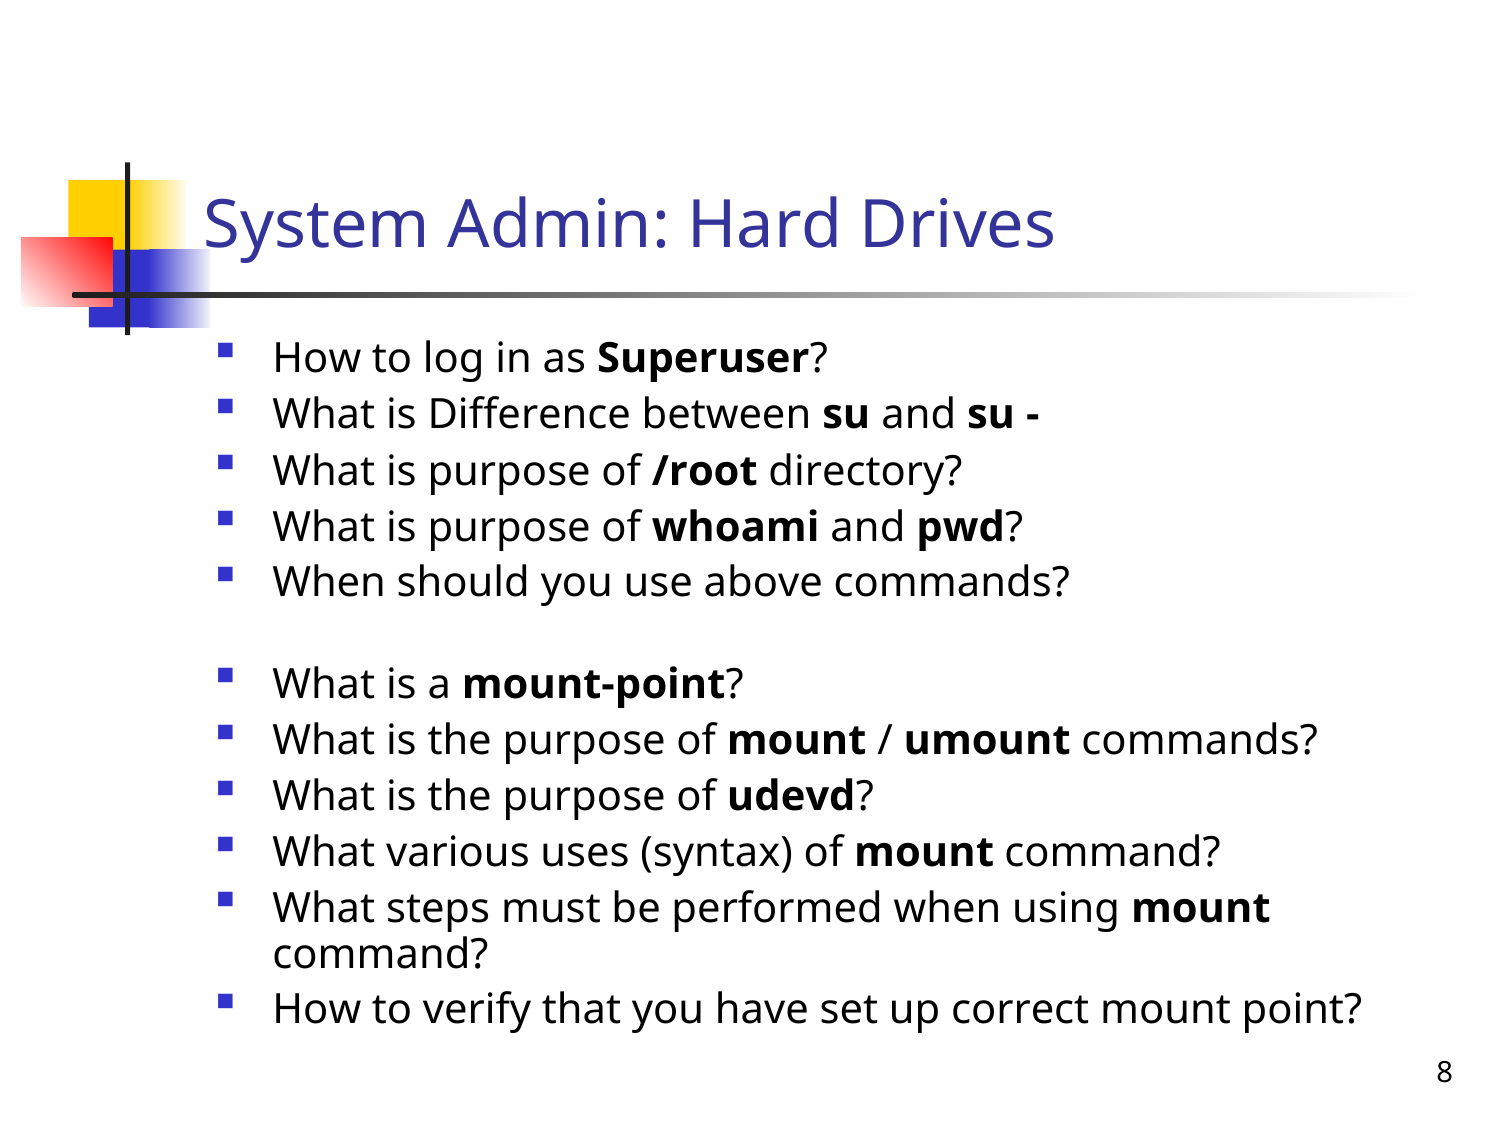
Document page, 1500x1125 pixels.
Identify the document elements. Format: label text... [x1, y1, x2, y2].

title System Admin: Hard Drives [188, 35, 1468, 276]
list How to log in as Superuser? What is Difference between su and su - What is purpose of /root directory? What is purpose of whoami and pwd? When should you use above commands? What is a mount-point? What is the purpose of mount / umount commands? What is the purpose of udevd? What various uses (syntax) of mount command? What steps must be performed when using mount command? How to verify that you have set up correct mount point? [201, 328, 1477, 1011]
